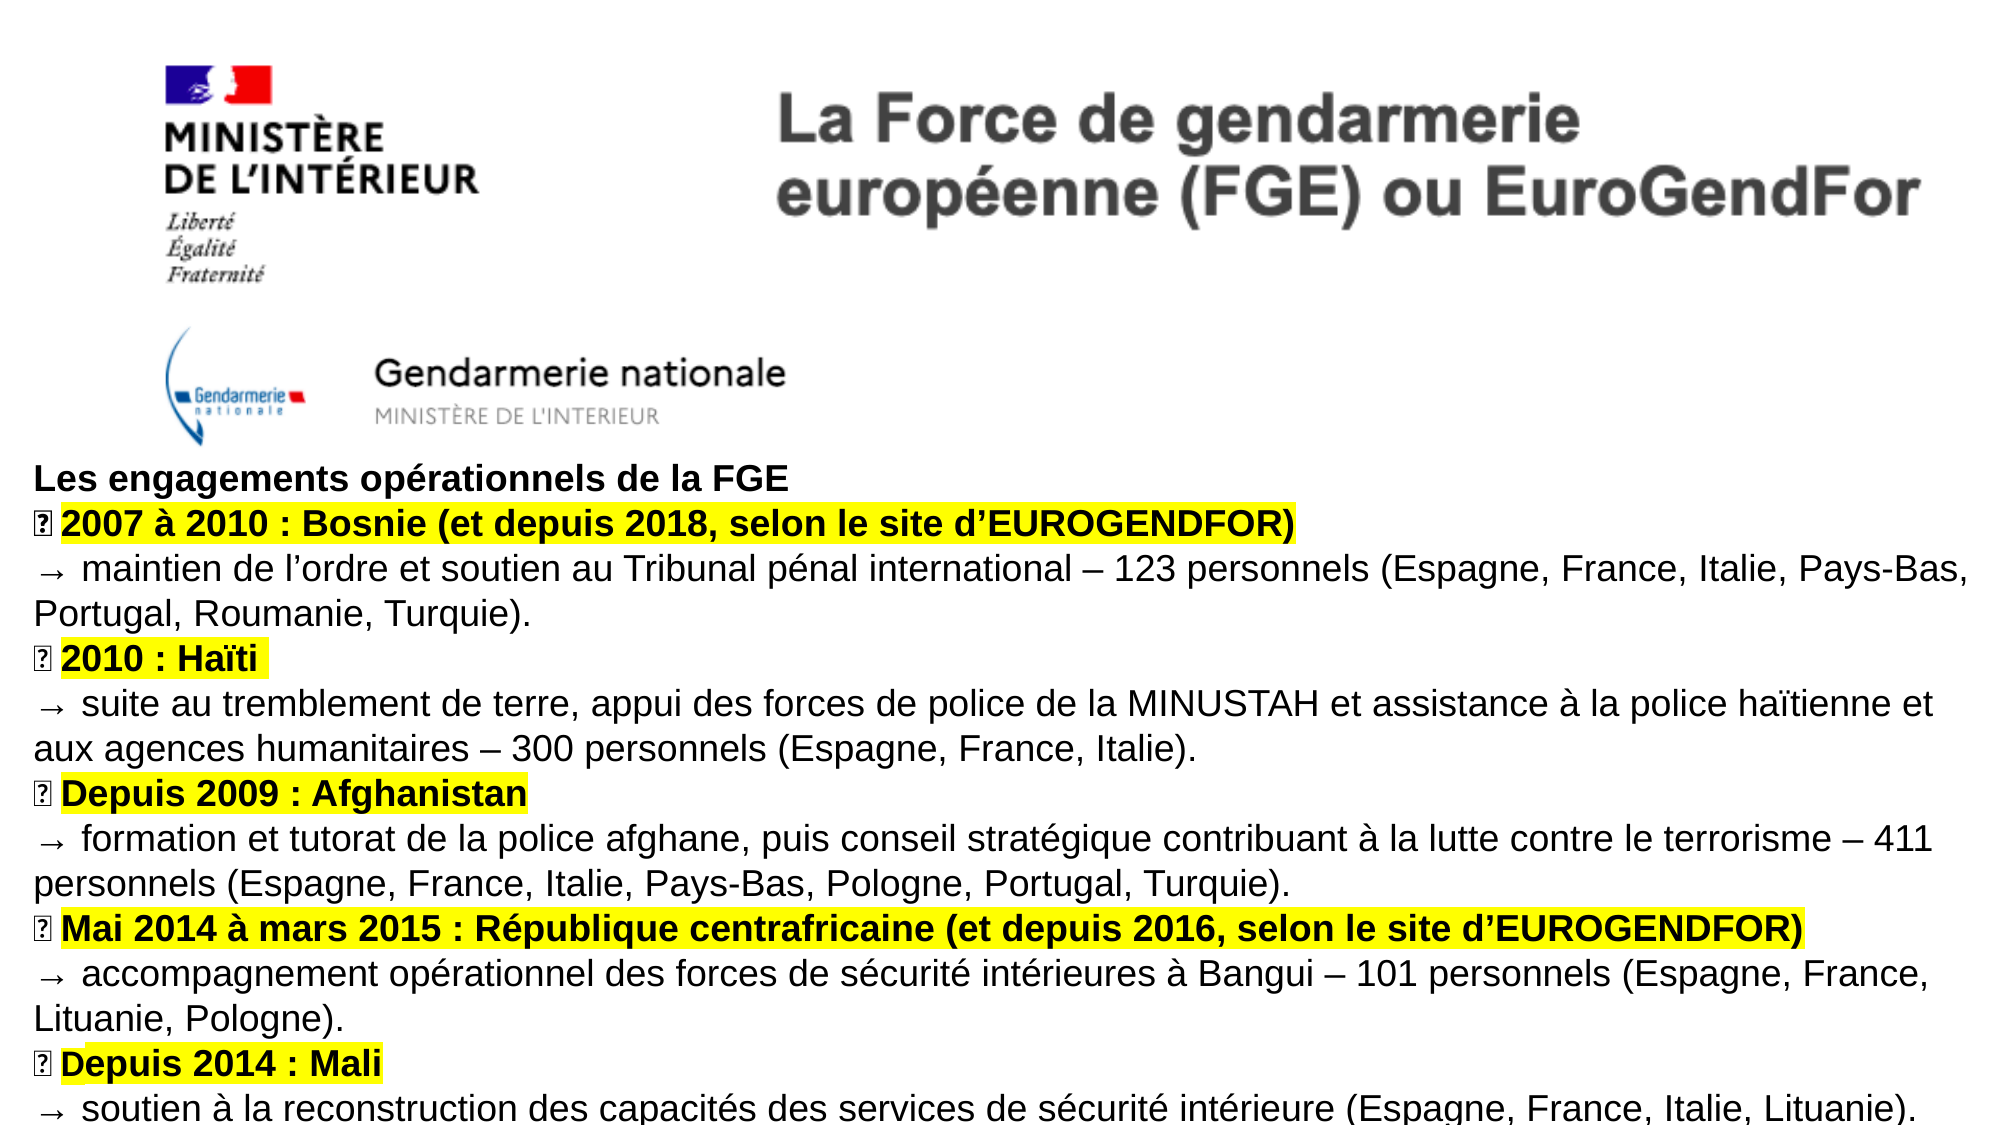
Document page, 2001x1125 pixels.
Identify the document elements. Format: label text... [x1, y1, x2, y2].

picture [765, 65, 1934, 241]
picture [135, 39, 811, 446]
text_box Les engagements opérationnels de la FGE 💥 2007 à 2010 : Bosnie (et depuis 2018, selon le site d’EUROGENDFOR) → maintien de l’ordre et soutien au Tribunal pénal international – 123 personnels (Espagne, France, Italie, Pays-Bas, Portugal, Roumanie, Turquie). 💥 2010 : Haïti → suite au tremblement de terre, appui des forces de police de la MINUSTAH et assistance à la police haïtienne et aux agences humanitaires – 300 personnels (Espagne, France, Italie). 💥 Depuis 2009 : Afghanistan → formation et tutorat de la police afghane, puis conseil stratégique contribuant à la lutte contre le terrorisme – 411 personnels (Espagne, France, Italie, Pays-Bas, Pologne, Portugal, Turquie). 💥 Mai 2014 à mars 2015 : République centrafricaine (et depuis 2016, selon le site d’EUROGENDFOR) → accompagnement opérationnel des forces de sécurité intérieures à Bangui – 101 personnels (Espagne, France, Lituanie, Pologne). 💥 Depuis 2014 : Mali → soutien à la reconstruction des capacités des services de sécurité intérieure (Espagne, France, Italie, Lituanie). [18, 446, 2000, 1125]
